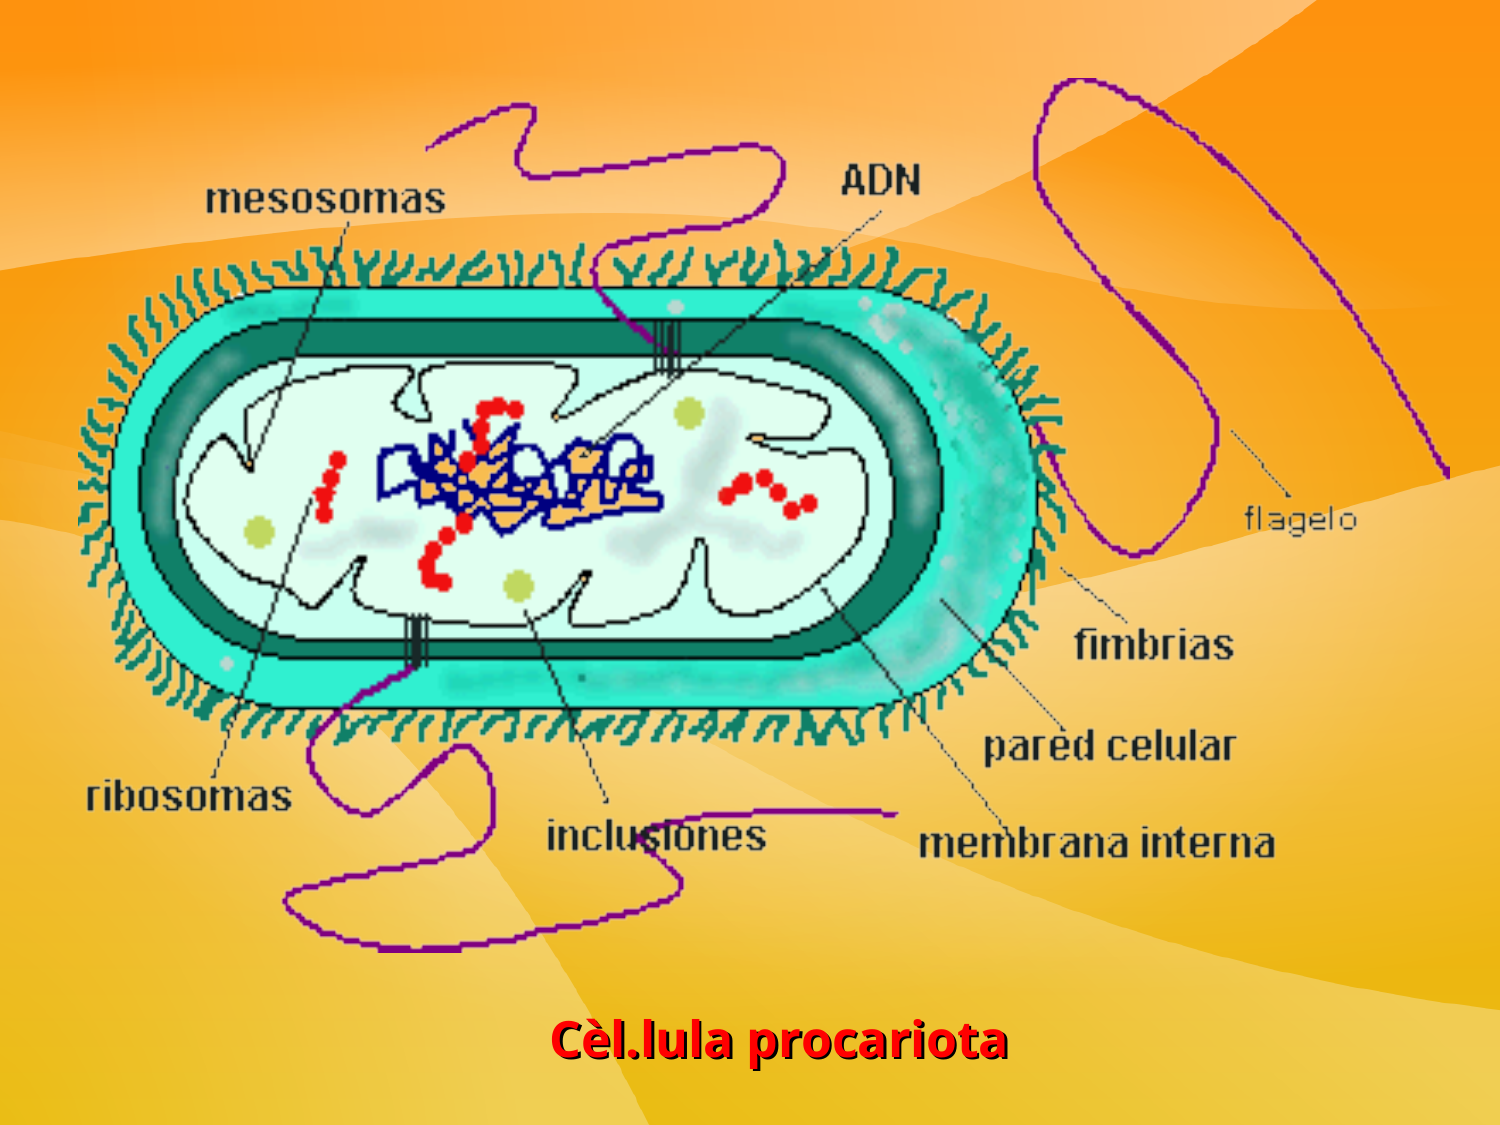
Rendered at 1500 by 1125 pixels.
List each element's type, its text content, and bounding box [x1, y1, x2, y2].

text_box Cèl.lula procariota [478, 999, 1081, 1075]
picture [0, 0, 1500, 1125]
